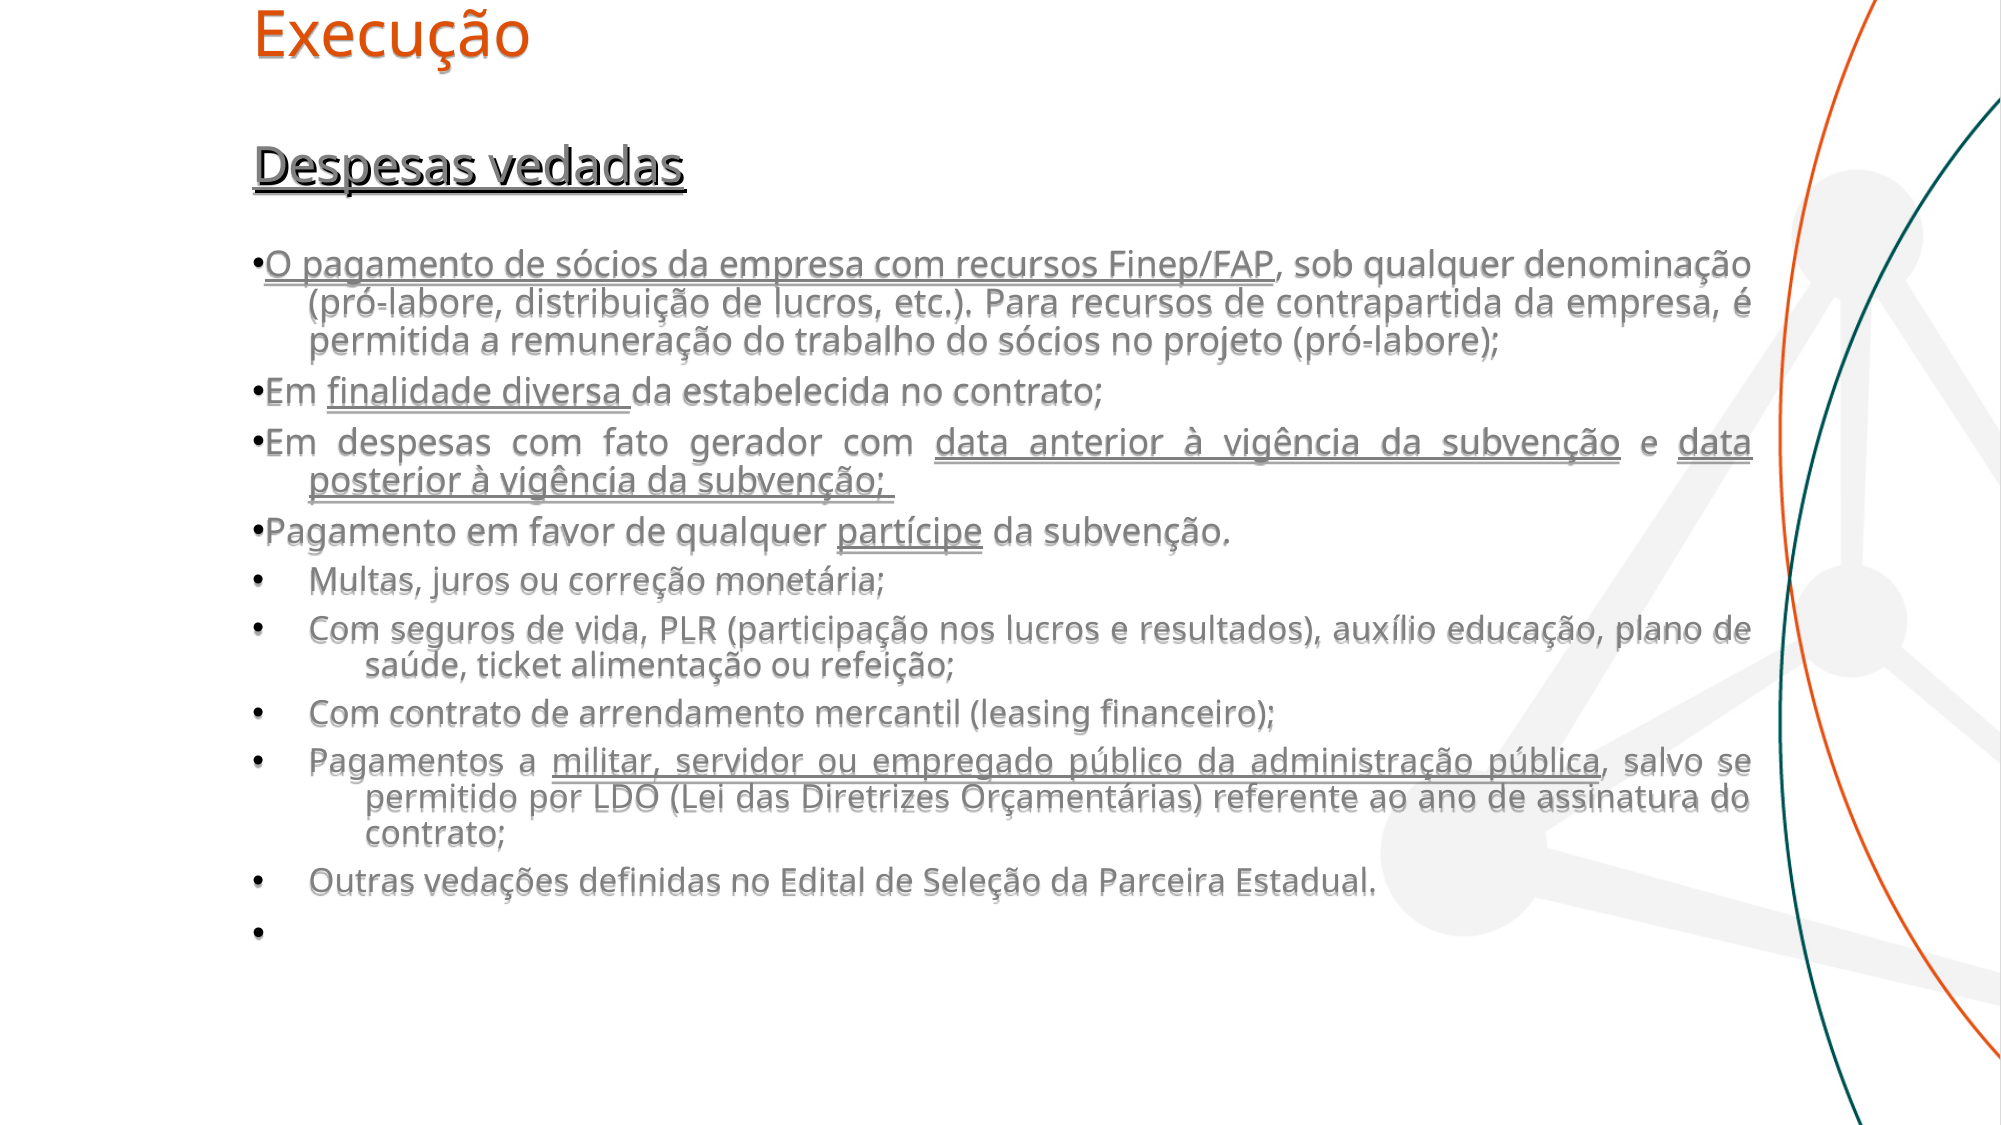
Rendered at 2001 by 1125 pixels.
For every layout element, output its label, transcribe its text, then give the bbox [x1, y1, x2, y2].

text_box Despesas vedadas [237, 125, 1154, 202]
text_box O pagamento de sócios da empresa com recursos Finep/FAP, sob qualquer denominação (pró-labore, distribuição de lucros, etc.). Para recursos de contrapartida da empresa, é permitida a remuneração do trabalho do sócios no projeto (pró-labore); Em finalidade diversa da estabelecida no contrato; Em despesas com fato gerador com data anterior à vigência da subvenção e data posterior à vigência da subvenção; Pagamento em favor de qualquer partícipe da subvenção. Multas, juros ou correção monetária; Com seguros de vida, PLR (participação nos lucros e resultados), auxílio educação, plano de saúde, ticket alimentação ou refeição; Com contrato de arrendamento mercantil (leasing financeiro); Pagamentos a militar, servidor ou empregado público da administração pública, salvo se permitido por LDO (Lei das Diretrizes Orçamentárias) referente ao ano de assinatura do contrato; Outras vedações definidas no Edital de Seleção da Parceira Estadual. [237, 237, 1768, 1047]
text_box Execução [237, 0, 1250, 155]
